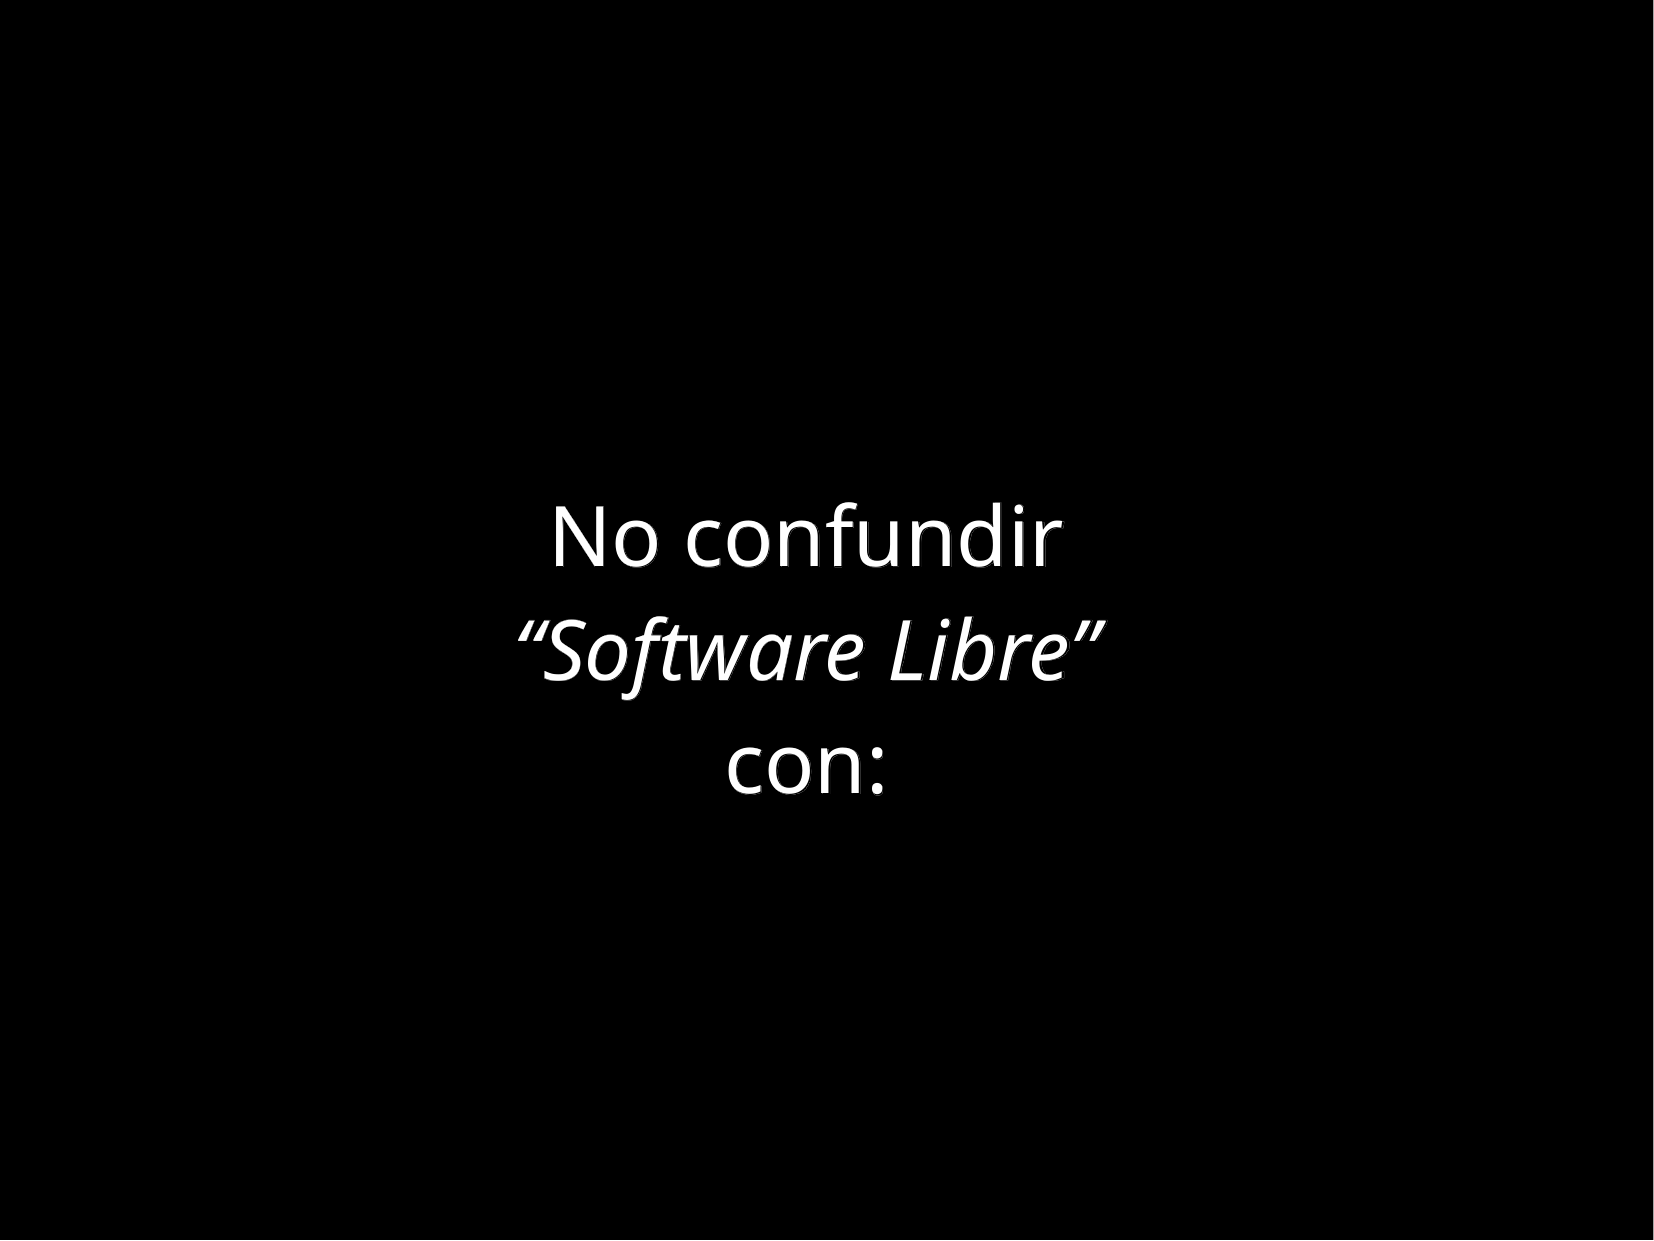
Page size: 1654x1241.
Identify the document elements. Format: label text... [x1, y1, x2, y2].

text_box No confundir “Software Libre” con: [498, 470, 1156, 770]
